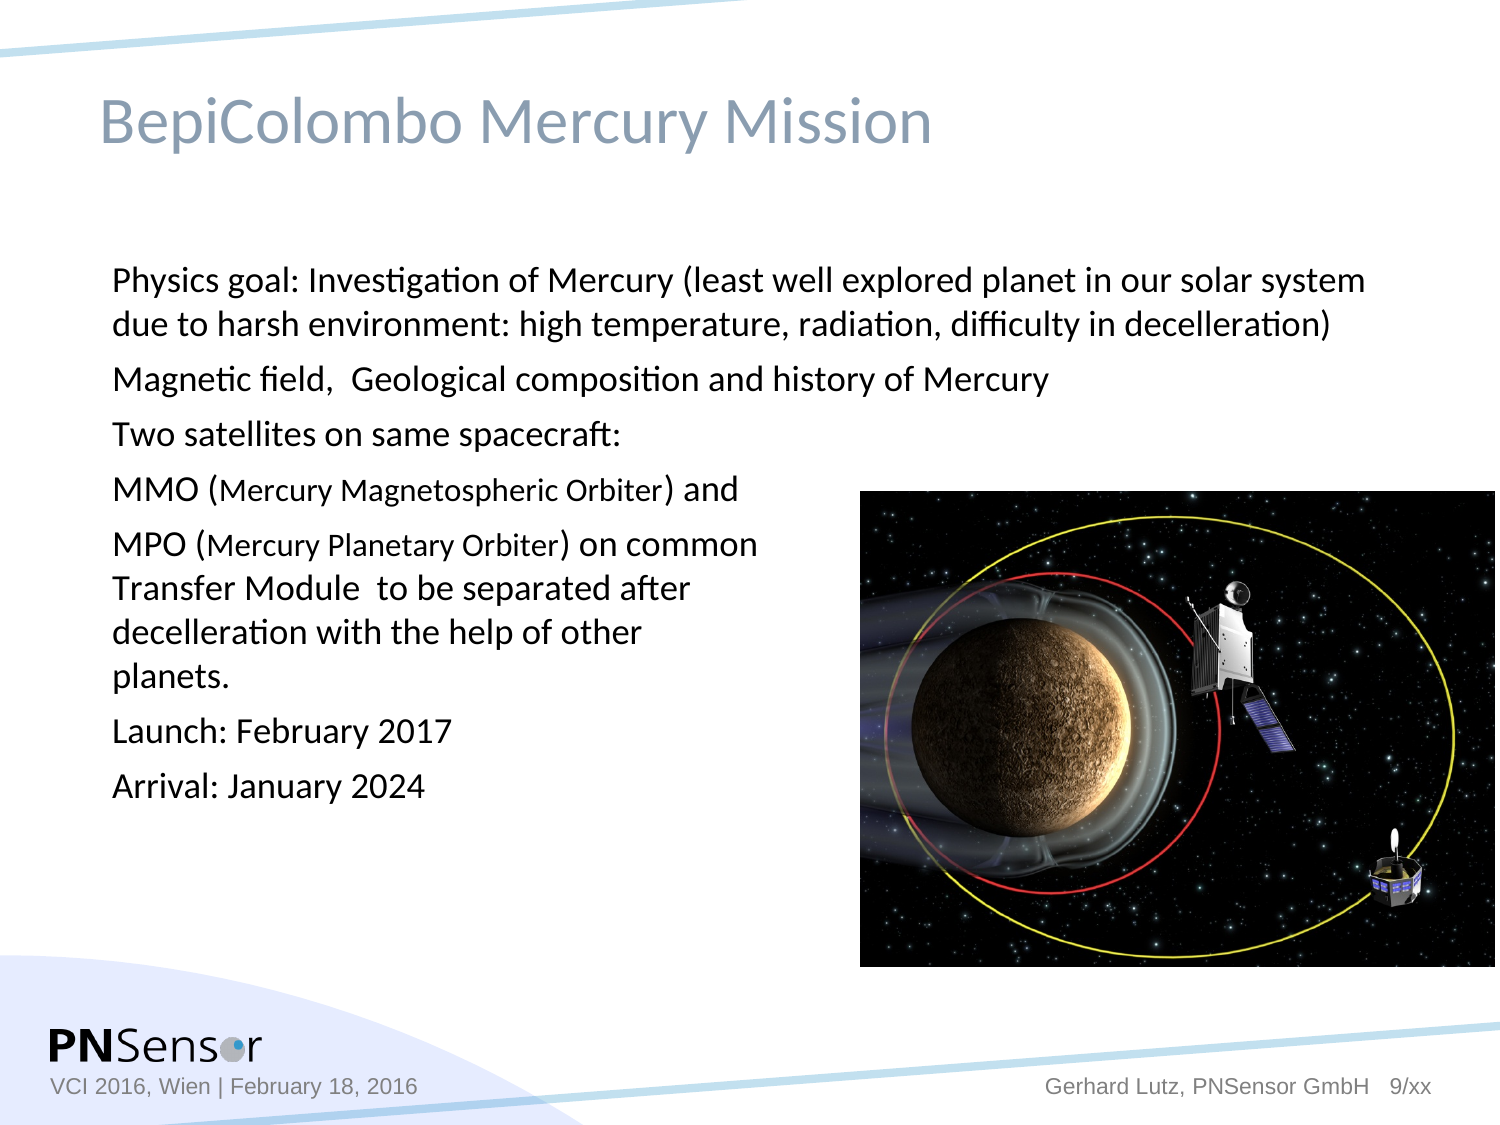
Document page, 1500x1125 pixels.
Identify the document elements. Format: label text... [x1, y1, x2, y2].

title BepiColombo Mercury Mission [99, 76, 1426, 265]
list Physics goal: Investigation of Mercury (least well explored planet in our solar system due to harsh environment: high temperature, radiation, difficulty in decelleration) Magnetic field, Geological composition and history of Mercury Two satellites on same spacecraft: MMO (Mercury Magnetospheric Orbiter) and MPO (Mercury Planetary Orbiter) on common Transfer Module to be separated after decelleration with the help of other planets. Launch: February 2017 Arrival: January 2024 [112, 255, 1438, 998]
picture [860, 491, 1495, 967]
